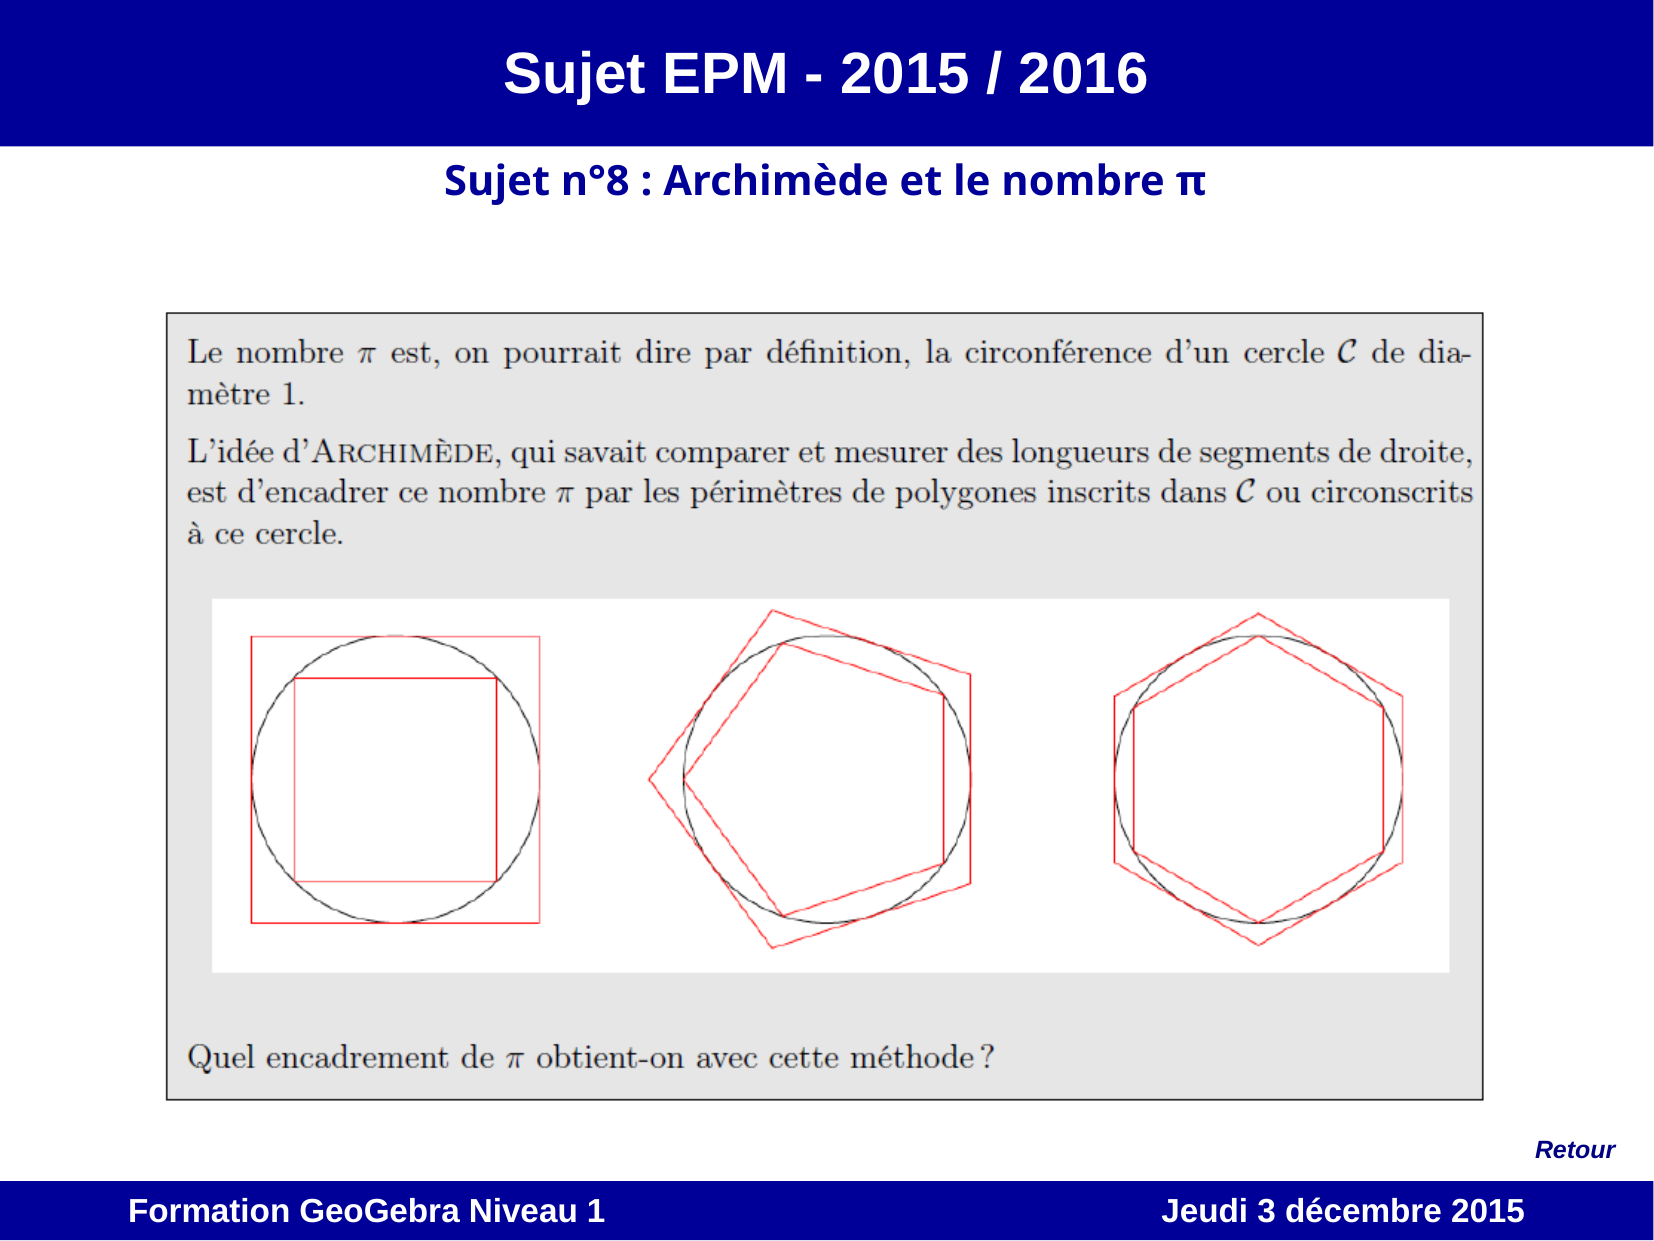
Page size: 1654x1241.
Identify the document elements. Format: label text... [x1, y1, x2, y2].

text_box Retour [1520, 1128, 1637, 1172]
picture [148, 294, 1513, 1107]
title Sujet EPM - 2015 / 2016 [0, 0, 1654, 147]
text_box Formation GeoGebra Niveau 1 Jeudi 3 décembre 2015 [0, 1181, 1654, 1241]
subtitle Sujet n°8 : Archimède et le nombre π [28, 146, 1623, 1181]
